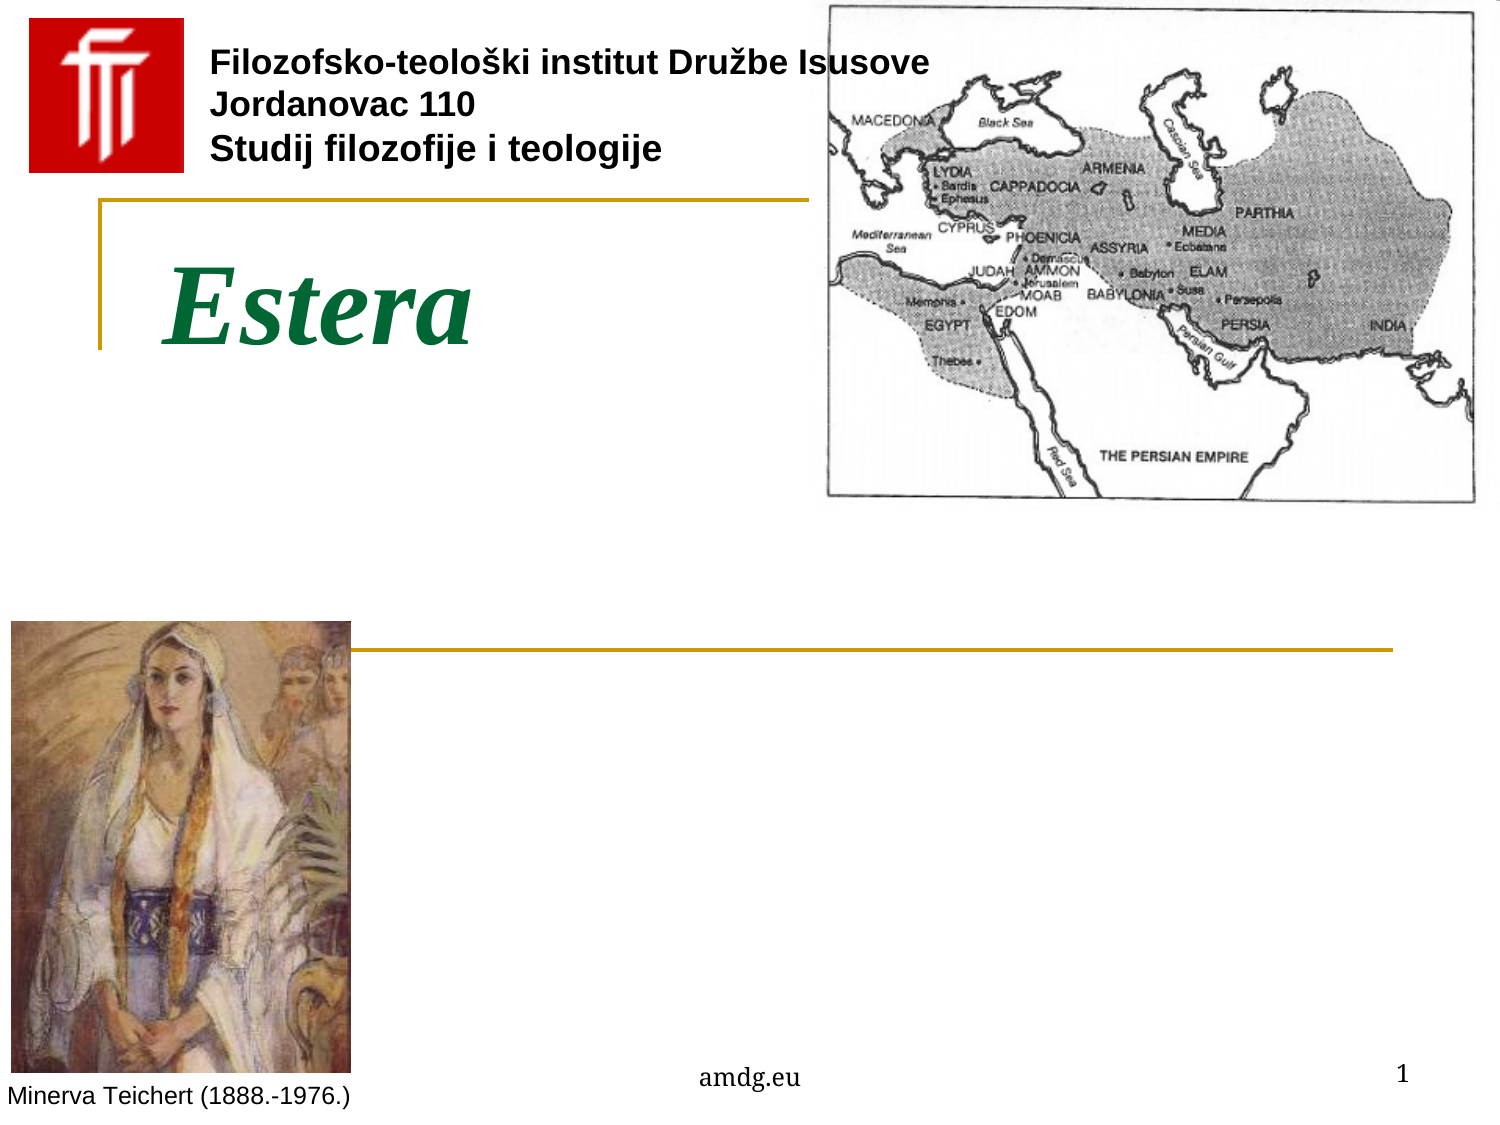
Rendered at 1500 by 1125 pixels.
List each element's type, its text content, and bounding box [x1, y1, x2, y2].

text_box amdg.eu [512, 1024, 988, 1100]
text_box Filozofsko-teološki institut Družbe Isusove Jordanovac 110 Studij filozofije i teologije [194, 31, 963, 177]
text_box <number> [1074, 1024, 1426, 1100]
title Estera [147, 220, 1399, 610]
text_box Minerva Teichert (1888.-1976.) [0, 1072, 374, 1118]
picture [809, 0, 1500, 510]
picture [29, 18, 184, 173]
picture [11, 621, 351, 1073]
